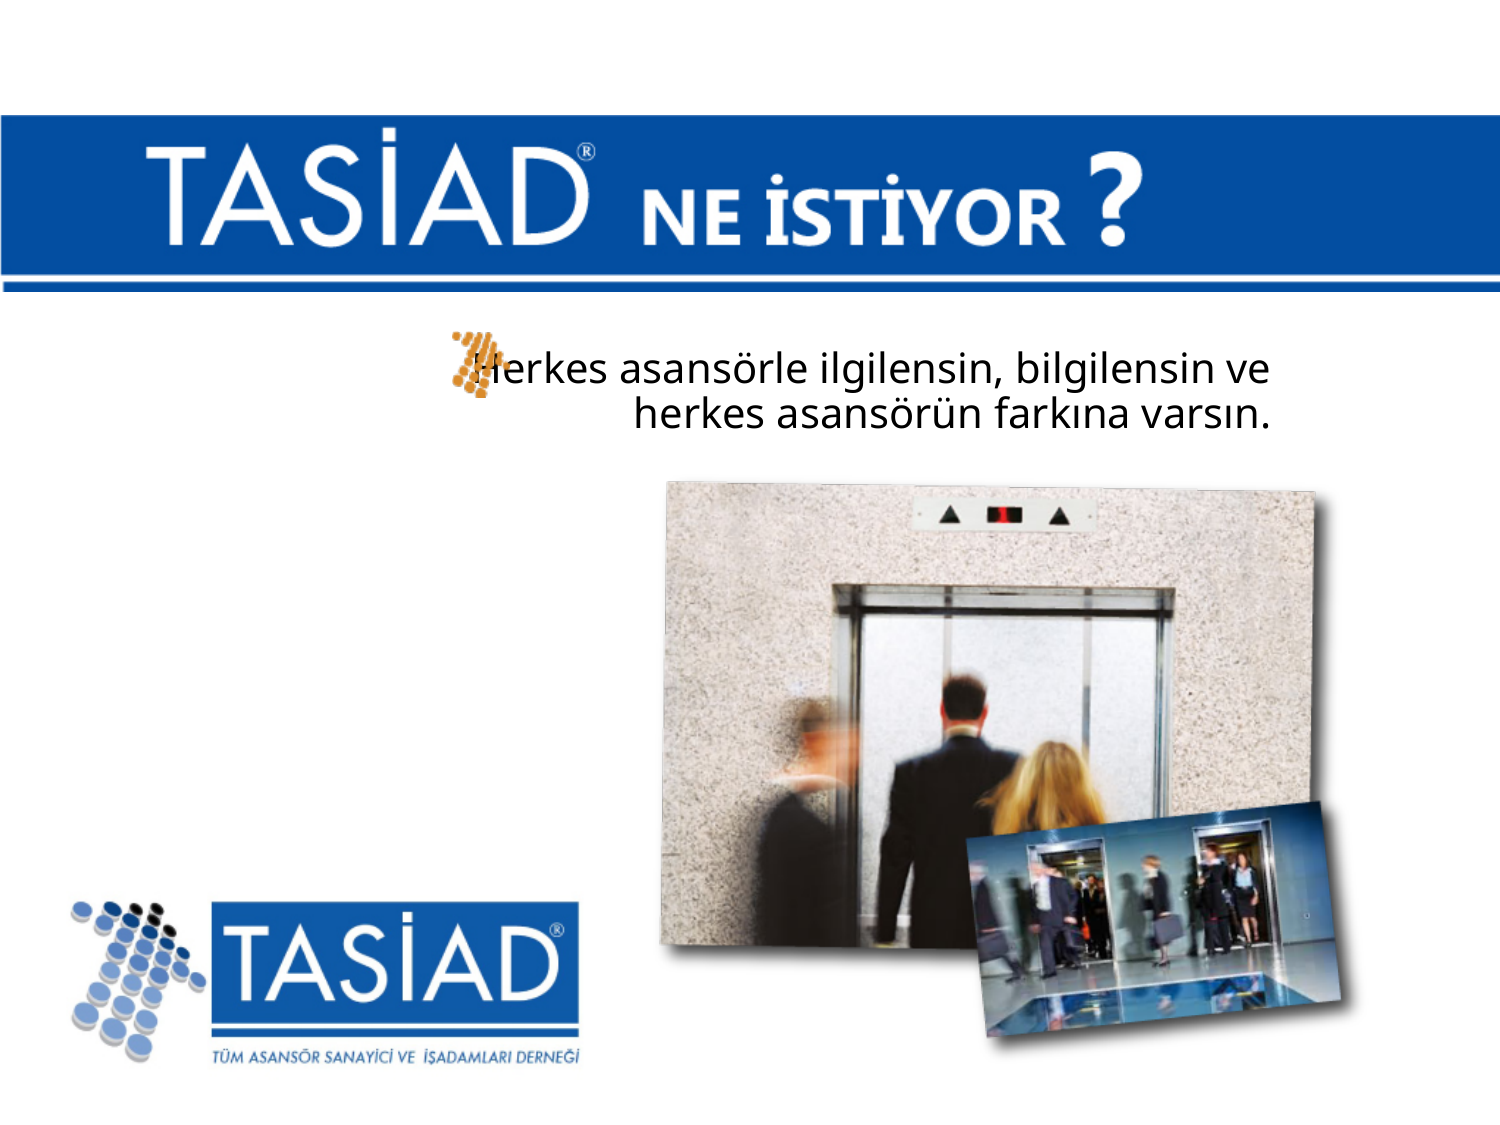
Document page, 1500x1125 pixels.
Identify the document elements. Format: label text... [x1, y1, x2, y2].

picture [576, 435, 1418, 1081]
text_box Herkes asansörle ilgilensin, bilgilensin ve herkes asansörün farkına varsın. [456, 340, 1418, 1014]
picture [452, 331, 510, 398]
